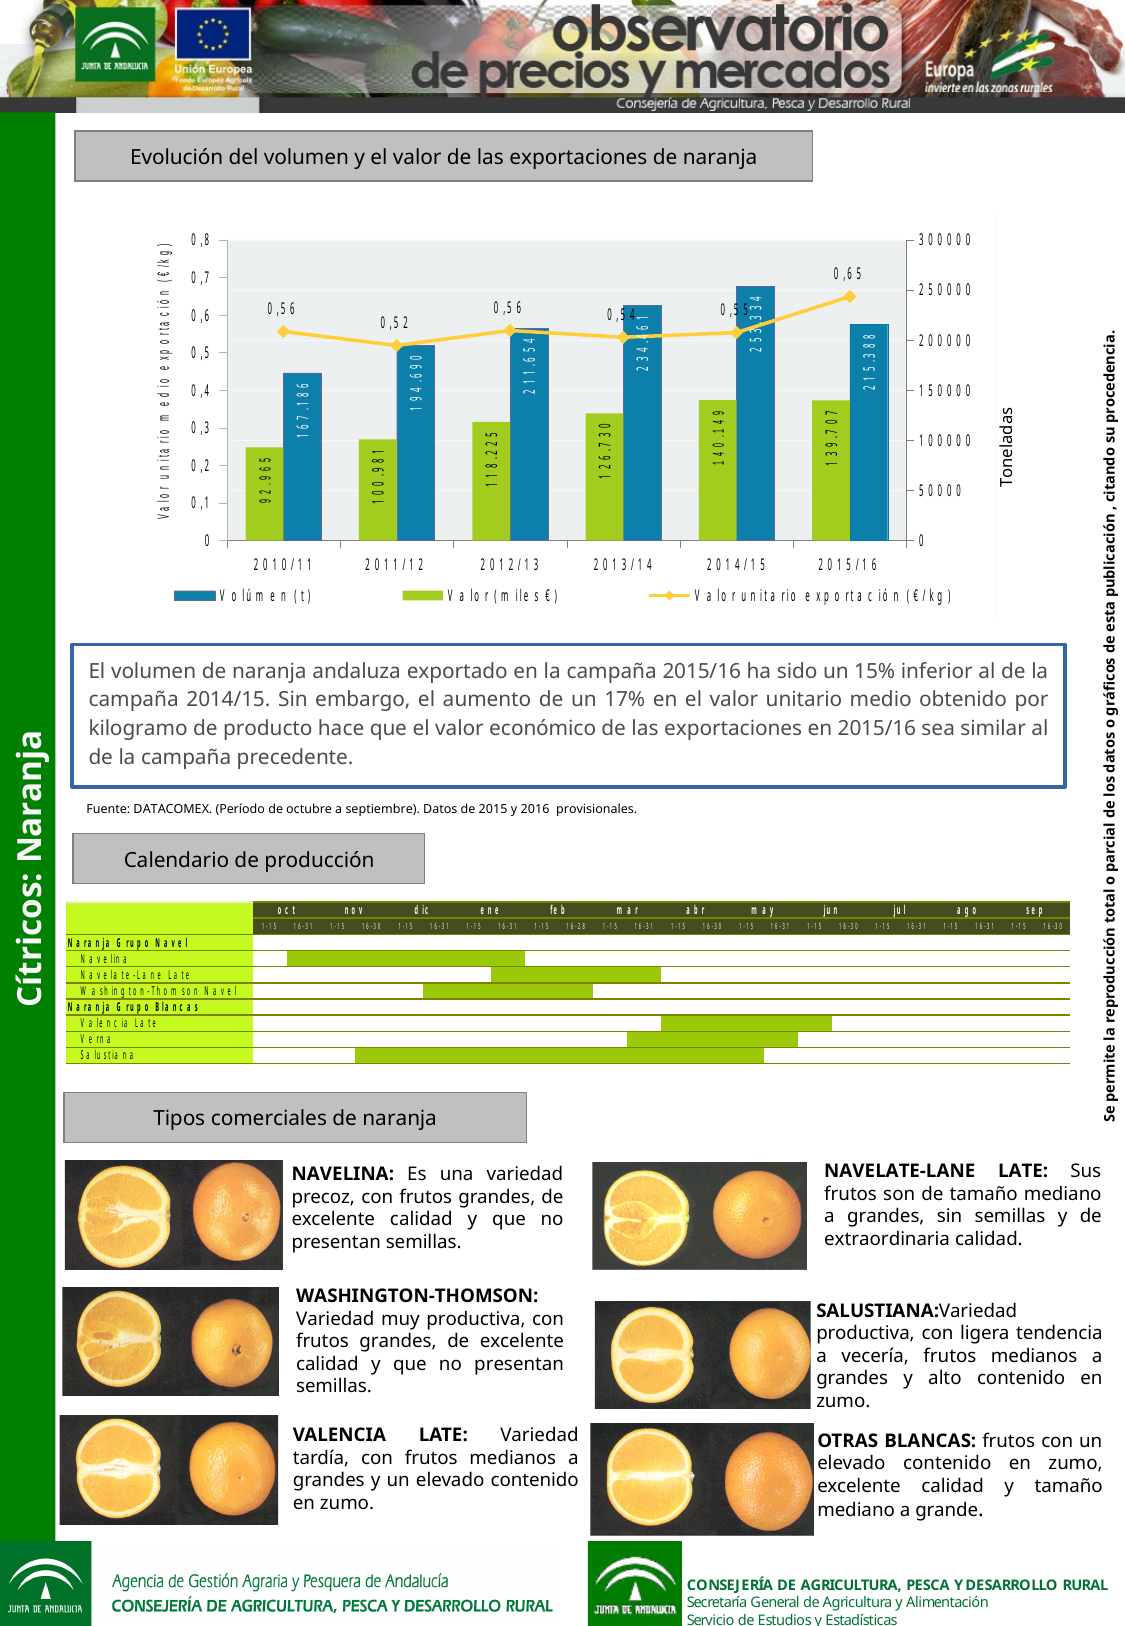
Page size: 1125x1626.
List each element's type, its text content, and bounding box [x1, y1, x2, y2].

text_box VALENCIA LATE: Variedad tardía, con frutos medianos a grandes y un elevado contenido en zumo. [278, 1415, 594, 1531]
text_box SALUSTIANA:Variedad productiva, con ligera tendencia a vecería, frutos medianos a grandes y alto contenido en zumo. [801, 1291, 1118, 1419]
text_box Toneladas [996, 303, 1024, 503]
text_box Evolución del volumen y el valor de las exportaciones de naranja [75, 131, 813, 182]
picture [594, 1301, 811, 1409]
picture [64, 1160, 283, 1270]
picture [590, 1423, 814, 1536]
text_box WASHINGTON-THOMSON: Variedad muy productiva, con frutos grandes, de excelente calidad y que no presentan semillas. [281, 1276, 627, 1405]
text_box Calendario de producción [73, 833, 425, 884]
picture [587, 1541, 1123, 1626]
picture [62, 1287, 279, 1396]
text_box El volumen de naranja andaluza exportado en la campaña 2015/16 ha sido un 15% inferior al de la campaña 2014/15. Sin embargo, el aumento de un 17% en el valor unitario medio obtenido por kilogramo de producto hace que el valor económico de las exportaciones en 2015/16 sea similar al de la campaña precedente. [72, 644, 1066, 787]
picture [59, 1415, 279, 1525]
text_box OTRAS BLANCAS: frutos con un elevado contenido en zumo, excelente calidad y tamaño mediano a grande. [802, 1421, 1119, 1536]
picture [0, 1541, 557, 1626]
text_box Tipos comerciales de naranja [63, 1092, 527, 1143]
picture [137, 213, 996, 619]
picture [592, 1162, 807, 1270]
picture [65, 901, 1071, 1065]
text_box Fuente: DATACOMEX. (Período de octubre a septiembre). Datos de 2015 y 2016 provisionales. [71, 793, 1080, 824]
picture [0, 0, 1125, 113]
text_box NAVELATE-LANE LATE: Sus frutos son de tamaño mediano a grandes, sin semillas y de extraordinaria calidad. [809, 1151, 1118, 1291]
text_box NAVELINA: Es una variedad precoz, con frutos grandes, de excelente calidad y que no presentan semillas. [276, 1154, 593, 1270]
text_box Se permite la reproducción total o parcial de los datos o gráficos de esta publicación , citando su procedencia. [1092, 174, 1125, 1138]
